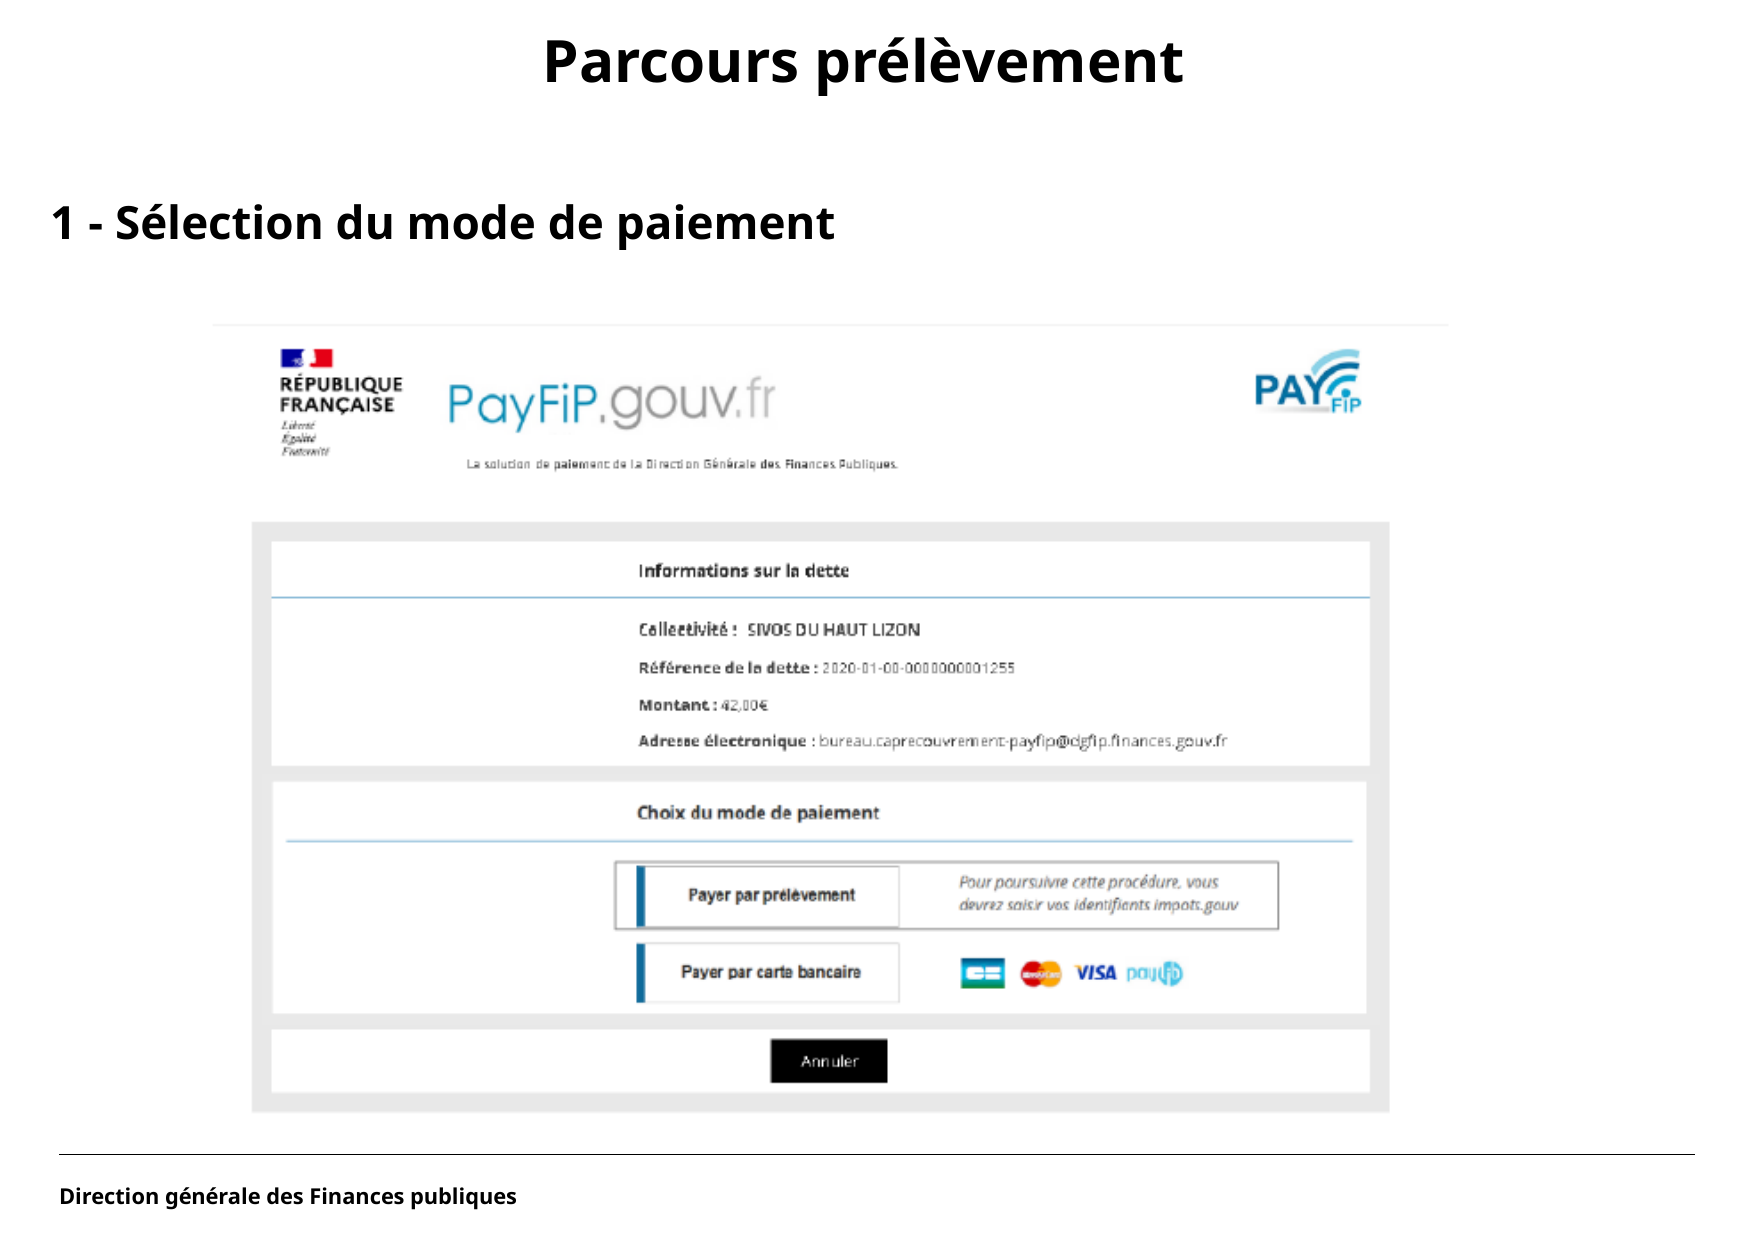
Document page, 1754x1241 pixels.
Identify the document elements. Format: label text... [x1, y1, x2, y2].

list Parcours prélèvement [50, 20, 1678, 121]
list 1 - Sélection du mode de paiement [50, 190, 1678, 292]
picture [190, 321, 1511, 1126]
